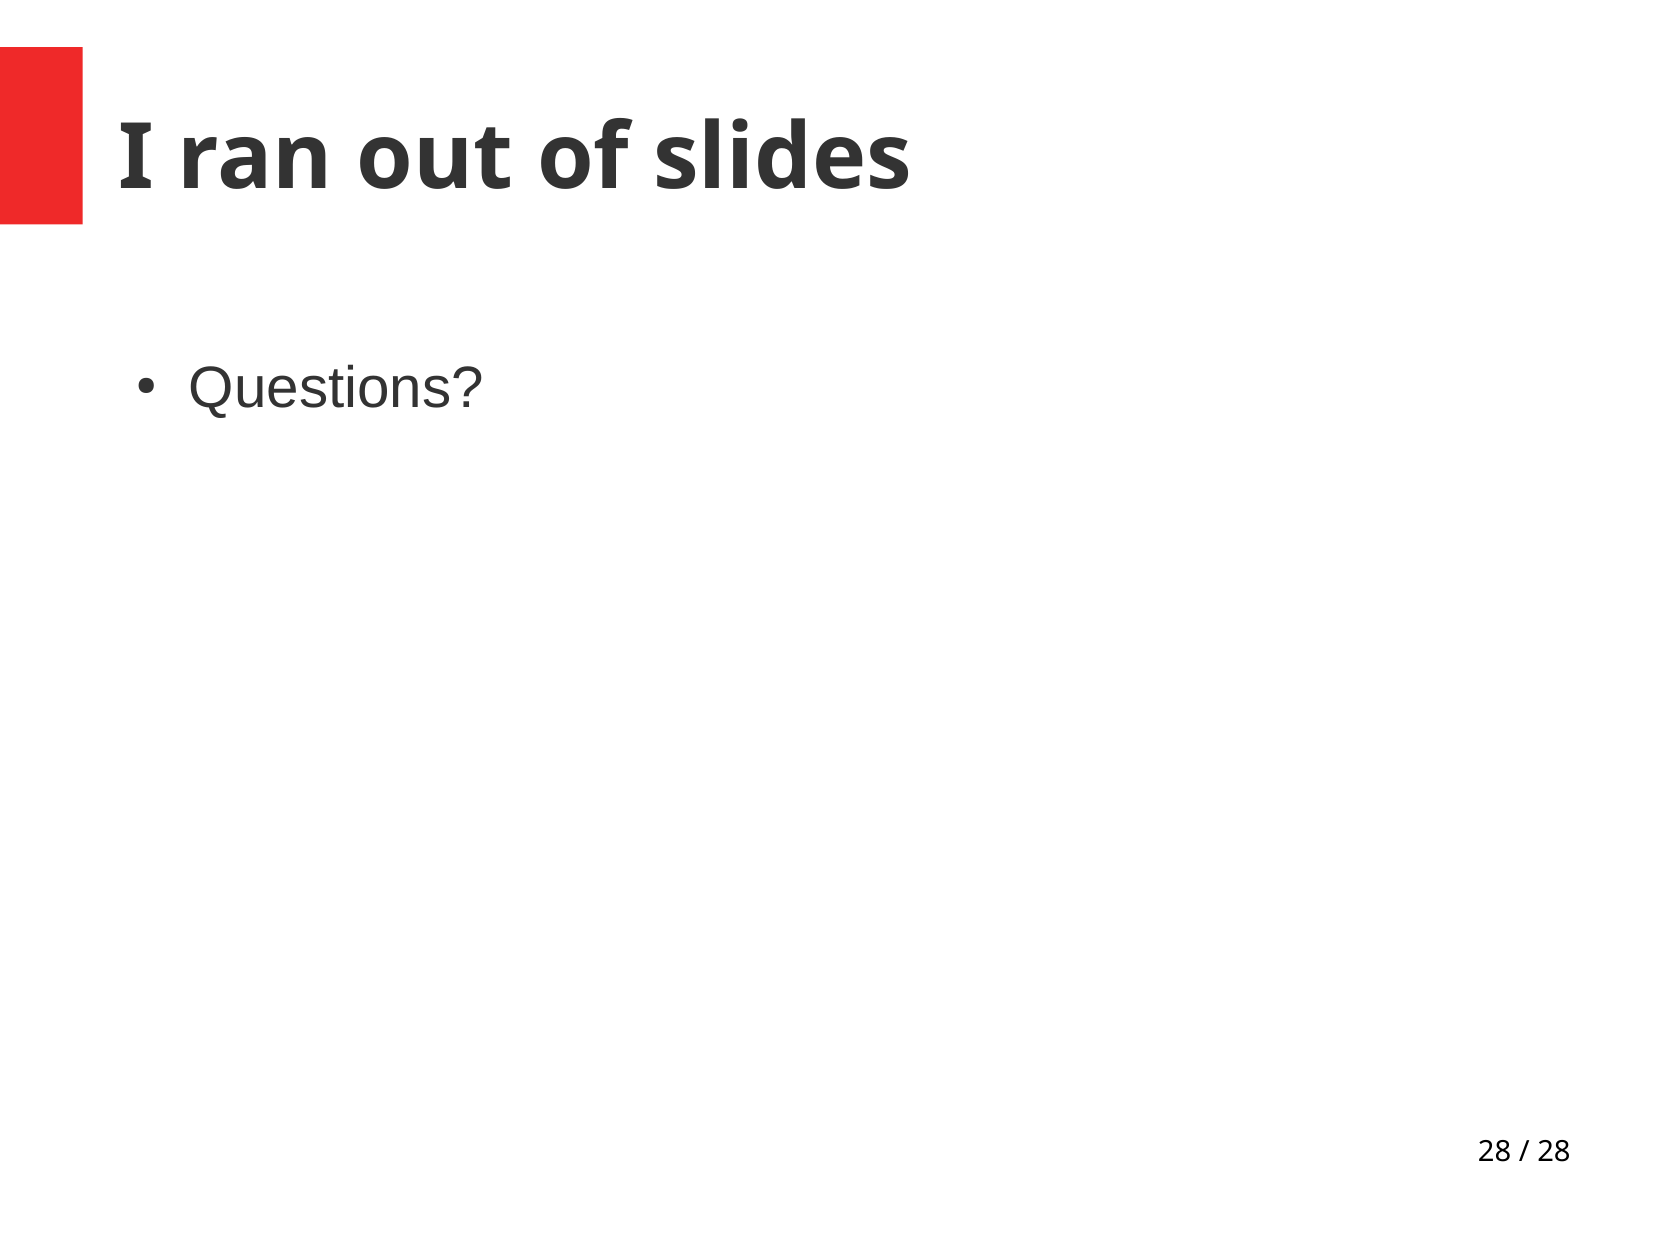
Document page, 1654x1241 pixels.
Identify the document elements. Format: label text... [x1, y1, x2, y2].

list Questions? [118, 354, 1536, 1074]
title I ran out of slides [118, 49, 1571, 257]
